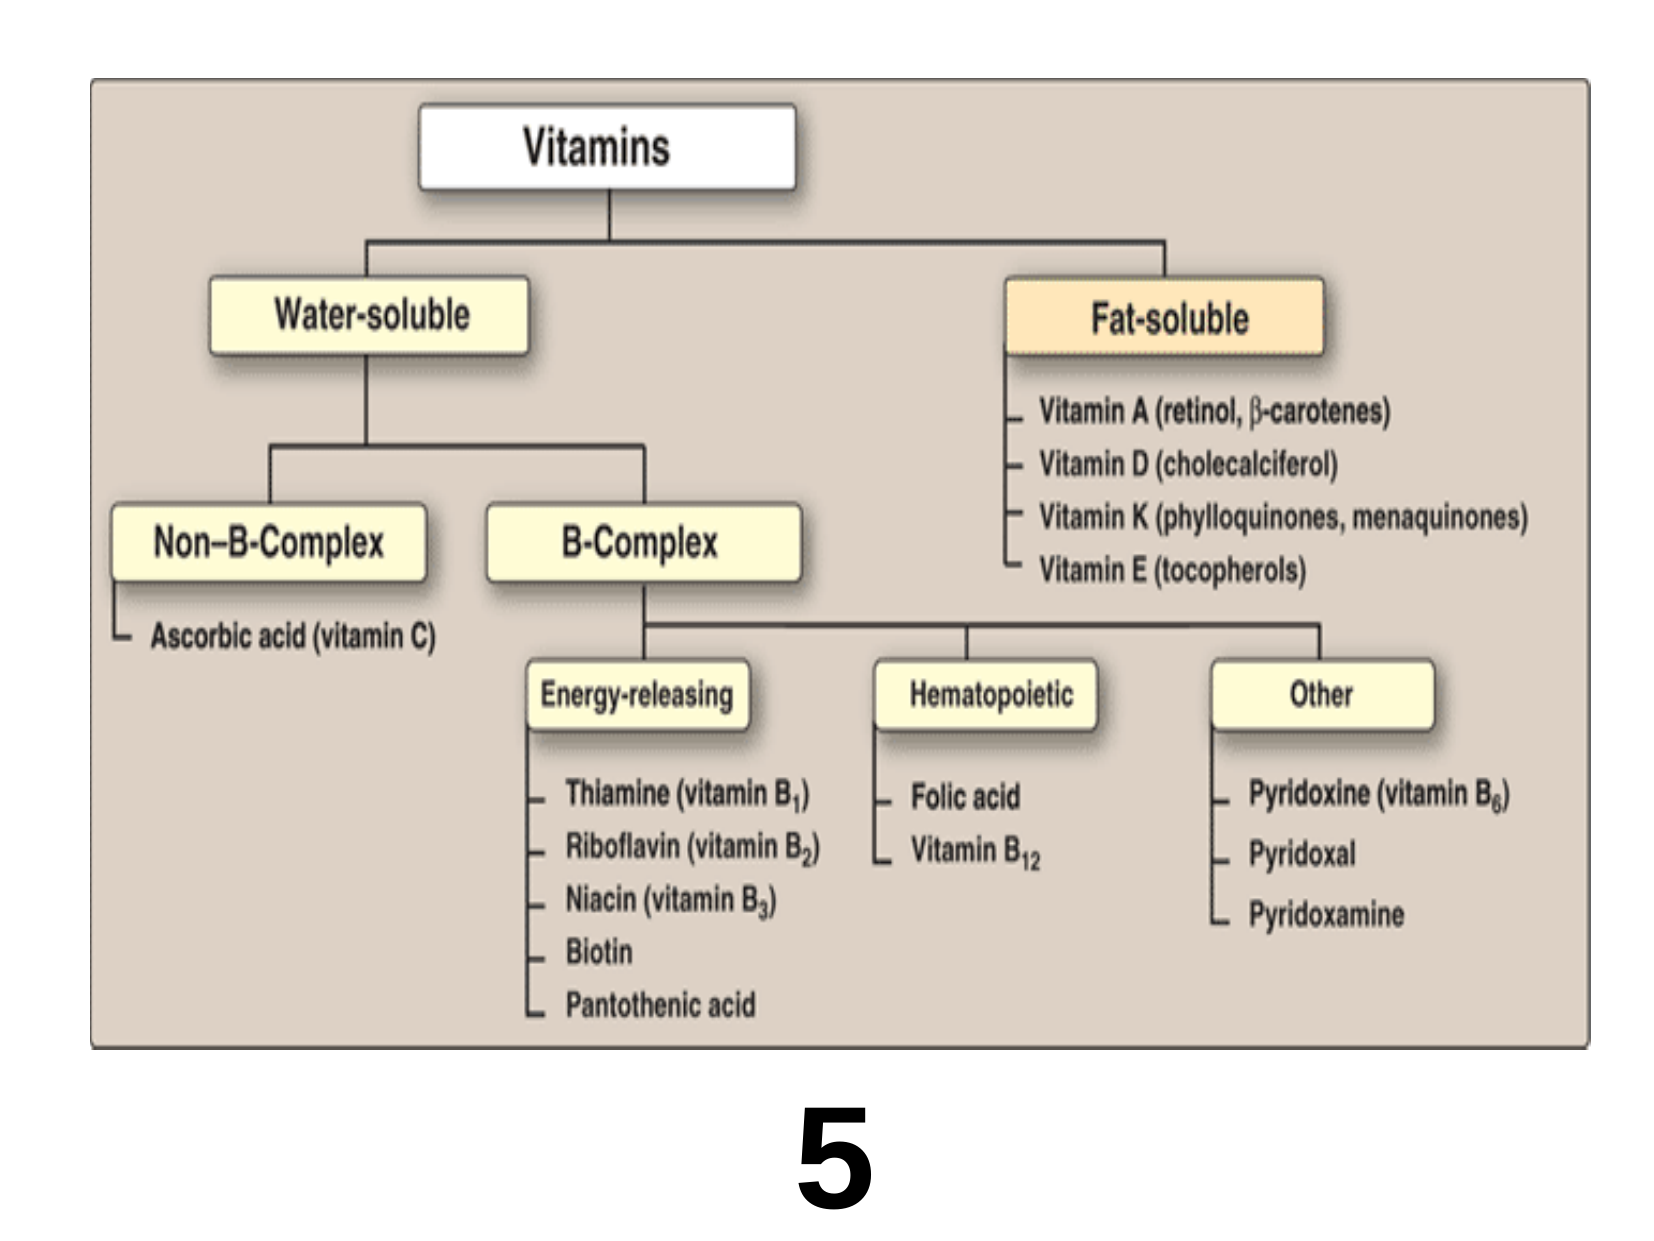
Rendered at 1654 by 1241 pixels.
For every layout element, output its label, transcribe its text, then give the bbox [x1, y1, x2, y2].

picture [90, 78, 1591, 1051]
text_box 5 [780, 1068, 931, 1241]
